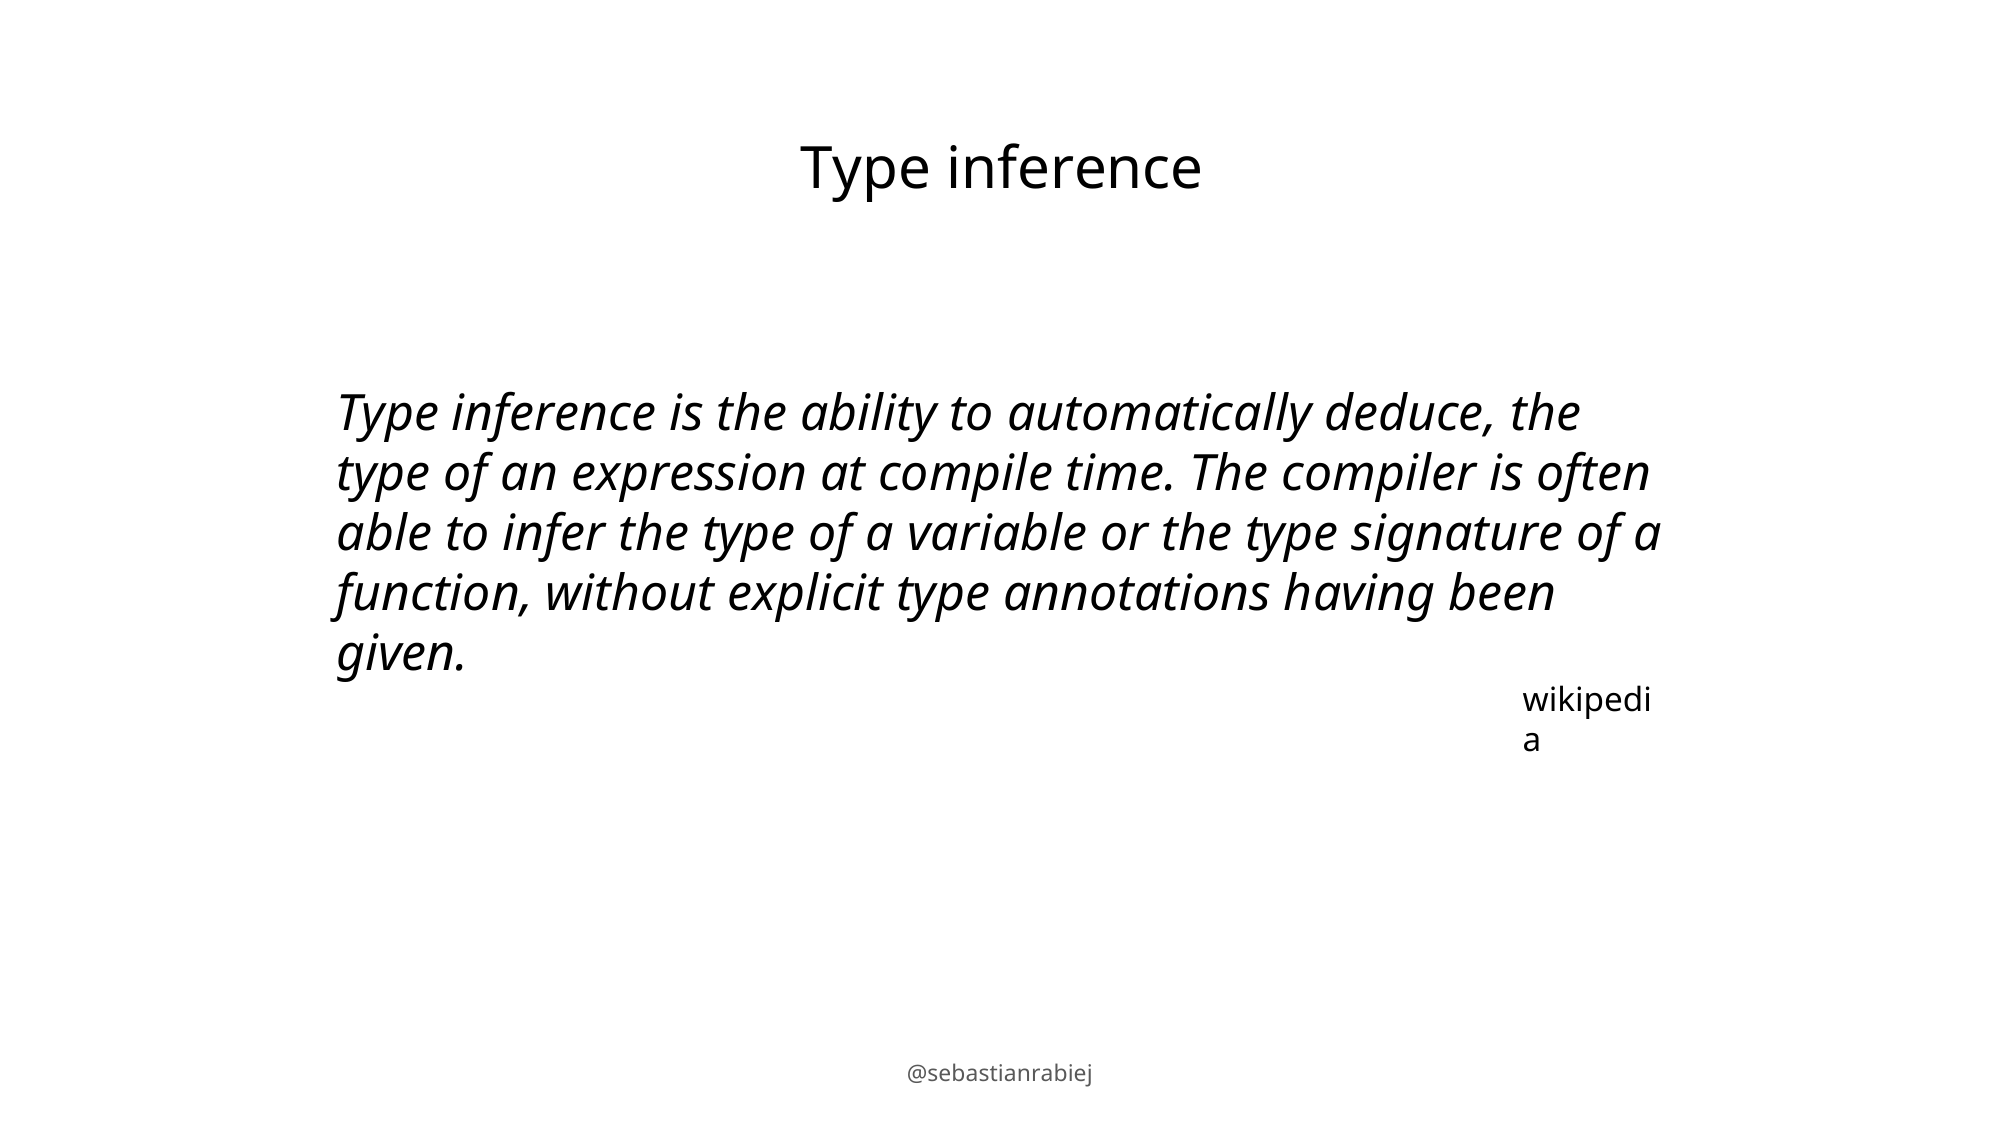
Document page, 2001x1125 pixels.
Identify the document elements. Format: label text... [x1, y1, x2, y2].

text_box @sebastianrabiej [662, 1042, 1338, 1103]
text_box wikipedia [1508, 670, 1678, 765]
text_box Type inference is the ability to automatically deduce, the type of an expression at compile time. The compiler is often able to infer the type of a variable or the type signature of a function, without explicit type annotations having been given. [322, 373, 1679, 688]
text_box Type inference [785, 122, 1215, 209]
